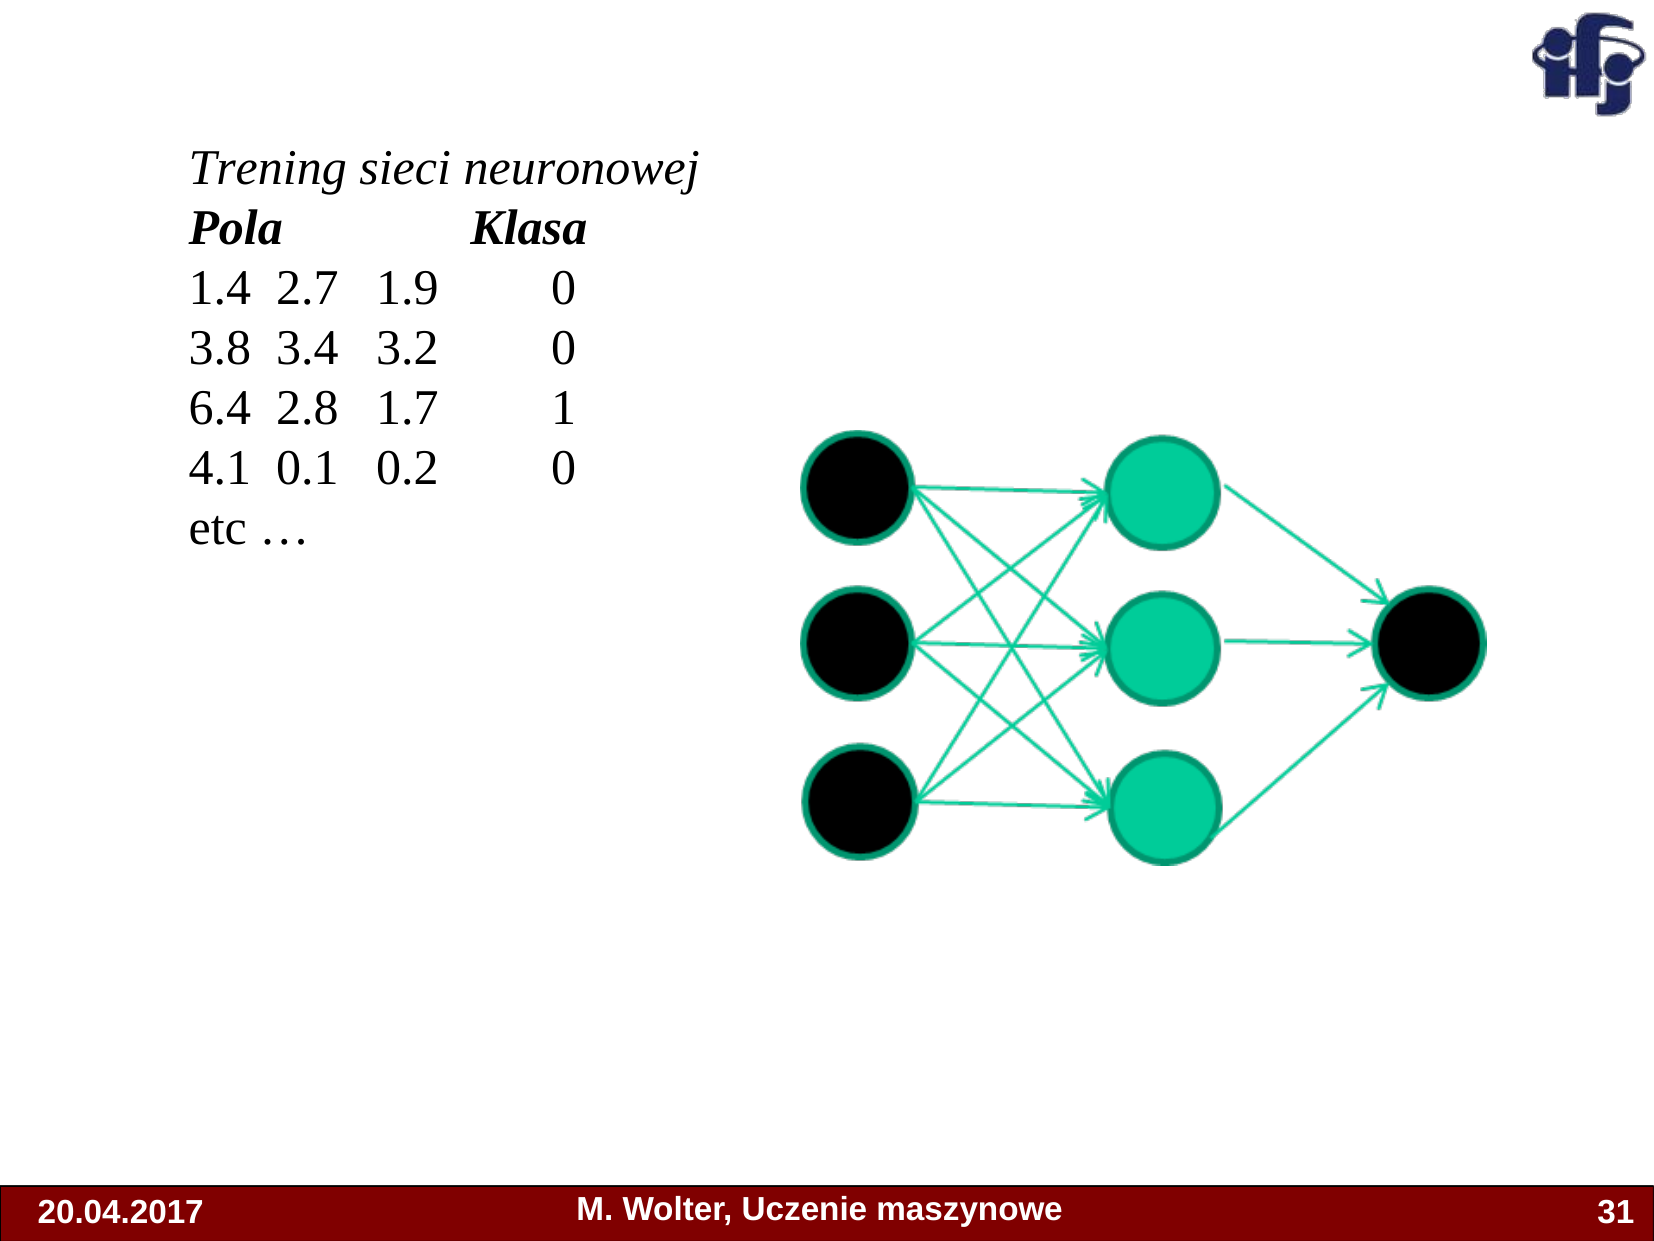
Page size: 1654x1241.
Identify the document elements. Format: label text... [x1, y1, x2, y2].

picture [800, 430, 1487, 866]
text_box Trening sieci neuronowej Pola Klasa 1.4 2.7 1.9 0 3.8 3.4 3.2 0 6.4 2.8 1.7 1 4.1 0.1 0.2 0 etc … [173, 127, 716, 563]
picture [1525, 0, 1654, 129]
